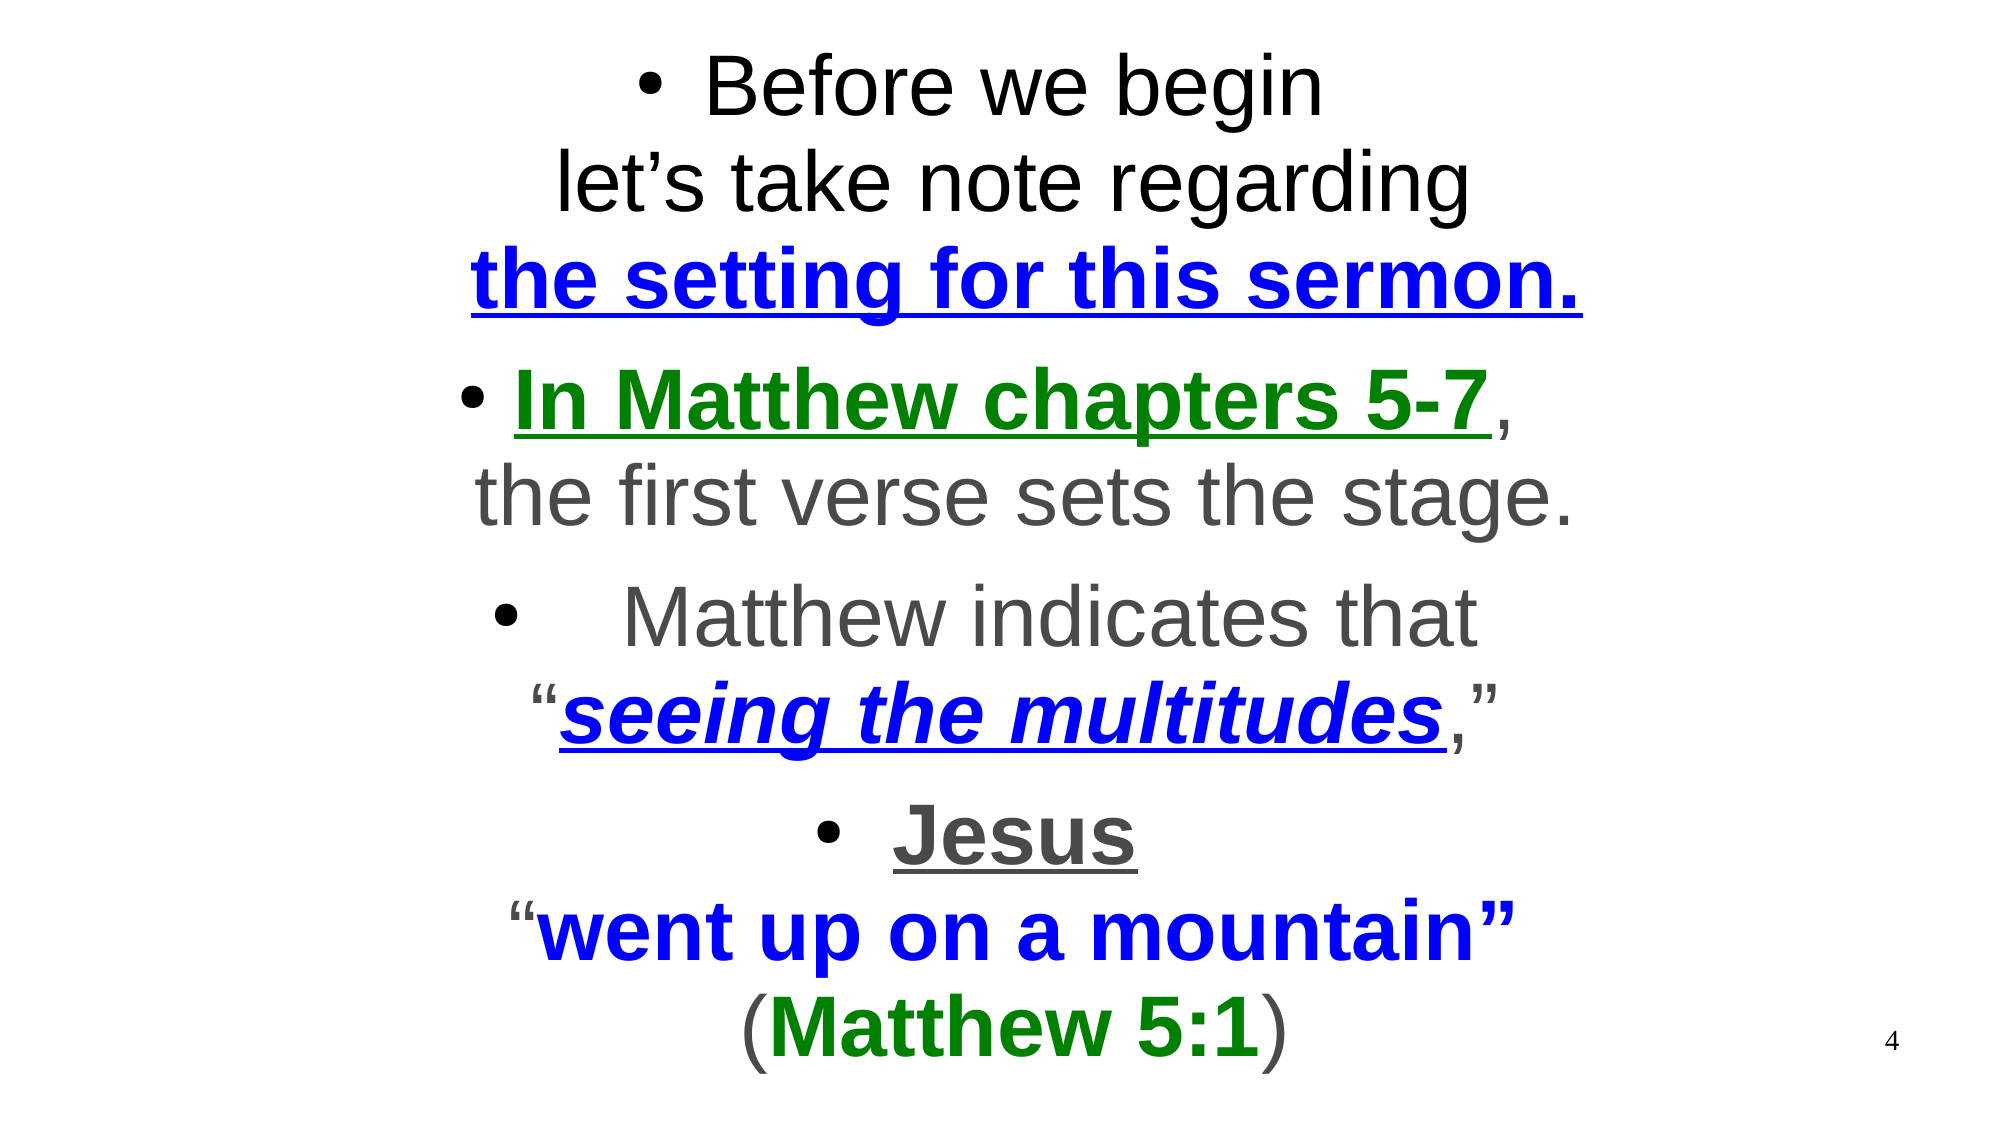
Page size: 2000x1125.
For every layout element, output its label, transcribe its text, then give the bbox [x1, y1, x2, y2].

list Before we begin let’s take note regarding the setting for this sermon. In Matthew chapters 5-7, the first verse sets the stage. Matthew indicates that “seeing the multitudes,” Jesus “went up on a mountain” (Matthew 5:1) [37, 37, 1951, 1088]
